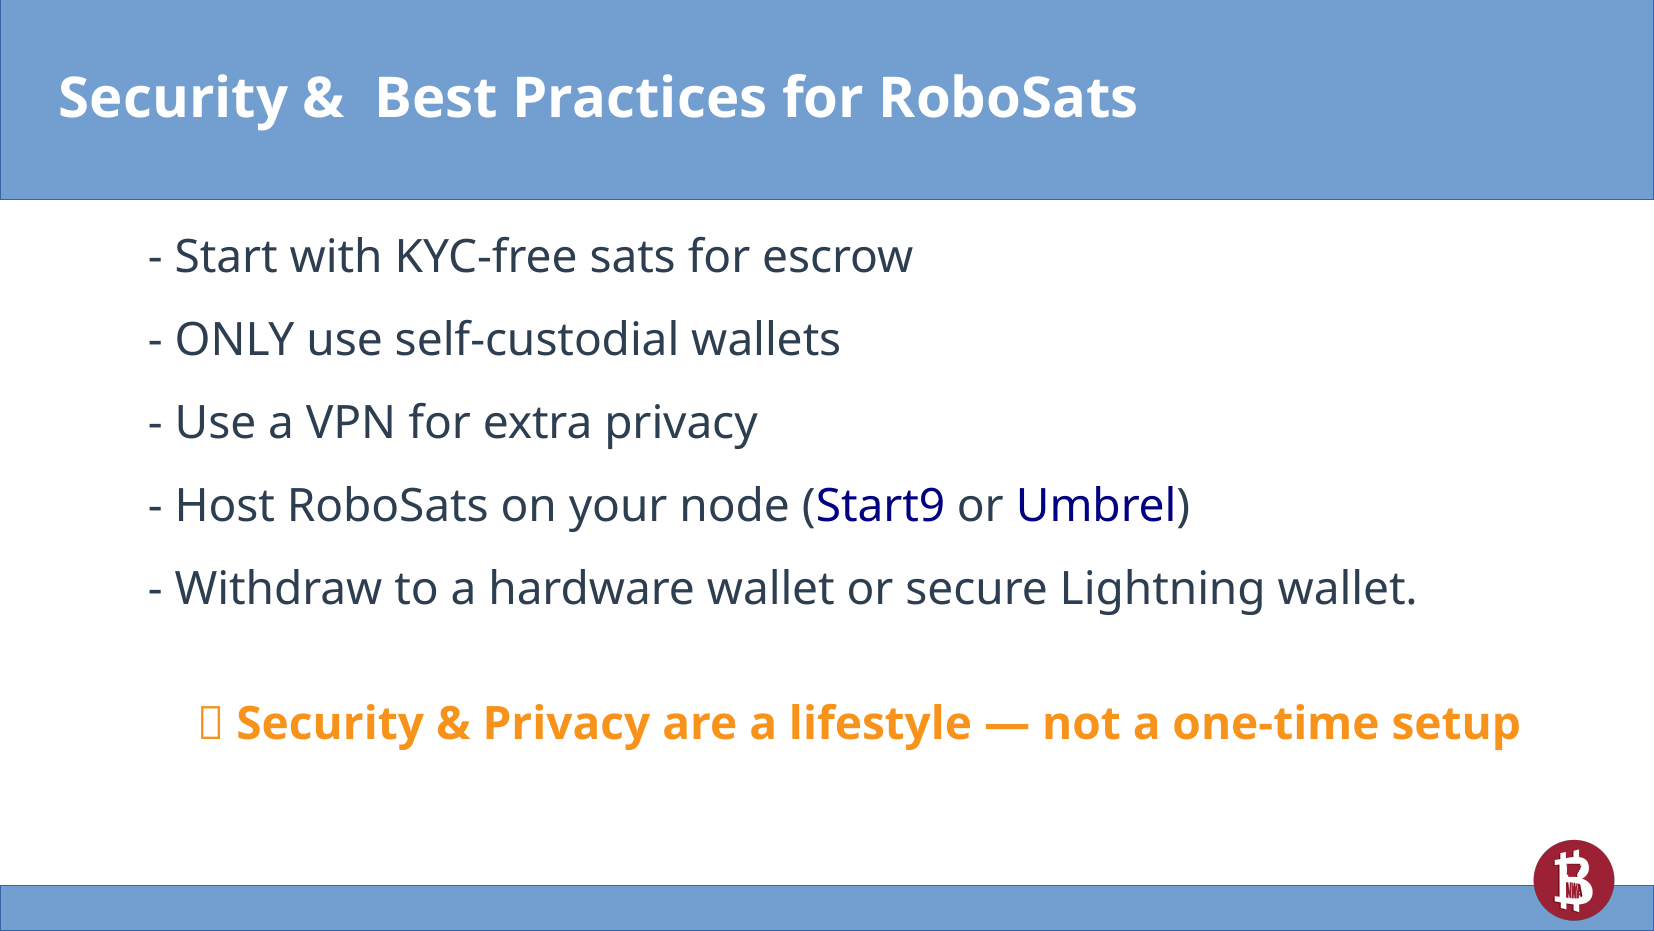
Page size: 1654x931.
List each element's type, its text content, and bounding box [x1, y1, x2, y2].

picture [1500, 806, 1648, 931]
list - Start with KYC-free sats for escrow - ONLY use self-custodial wallets - Use a VPN for extra privacy - Host RoboSats on your node (Start9 or Umbrel) - Withdraw to a hardware wallet or secure Lightning wallet. 🔐 Security & Privacy are a lifestyle — not a one-time setup [82, 223, 1571, 763]
title Security & Best Practices for RoboSats [59, 37, 1595, 155]
